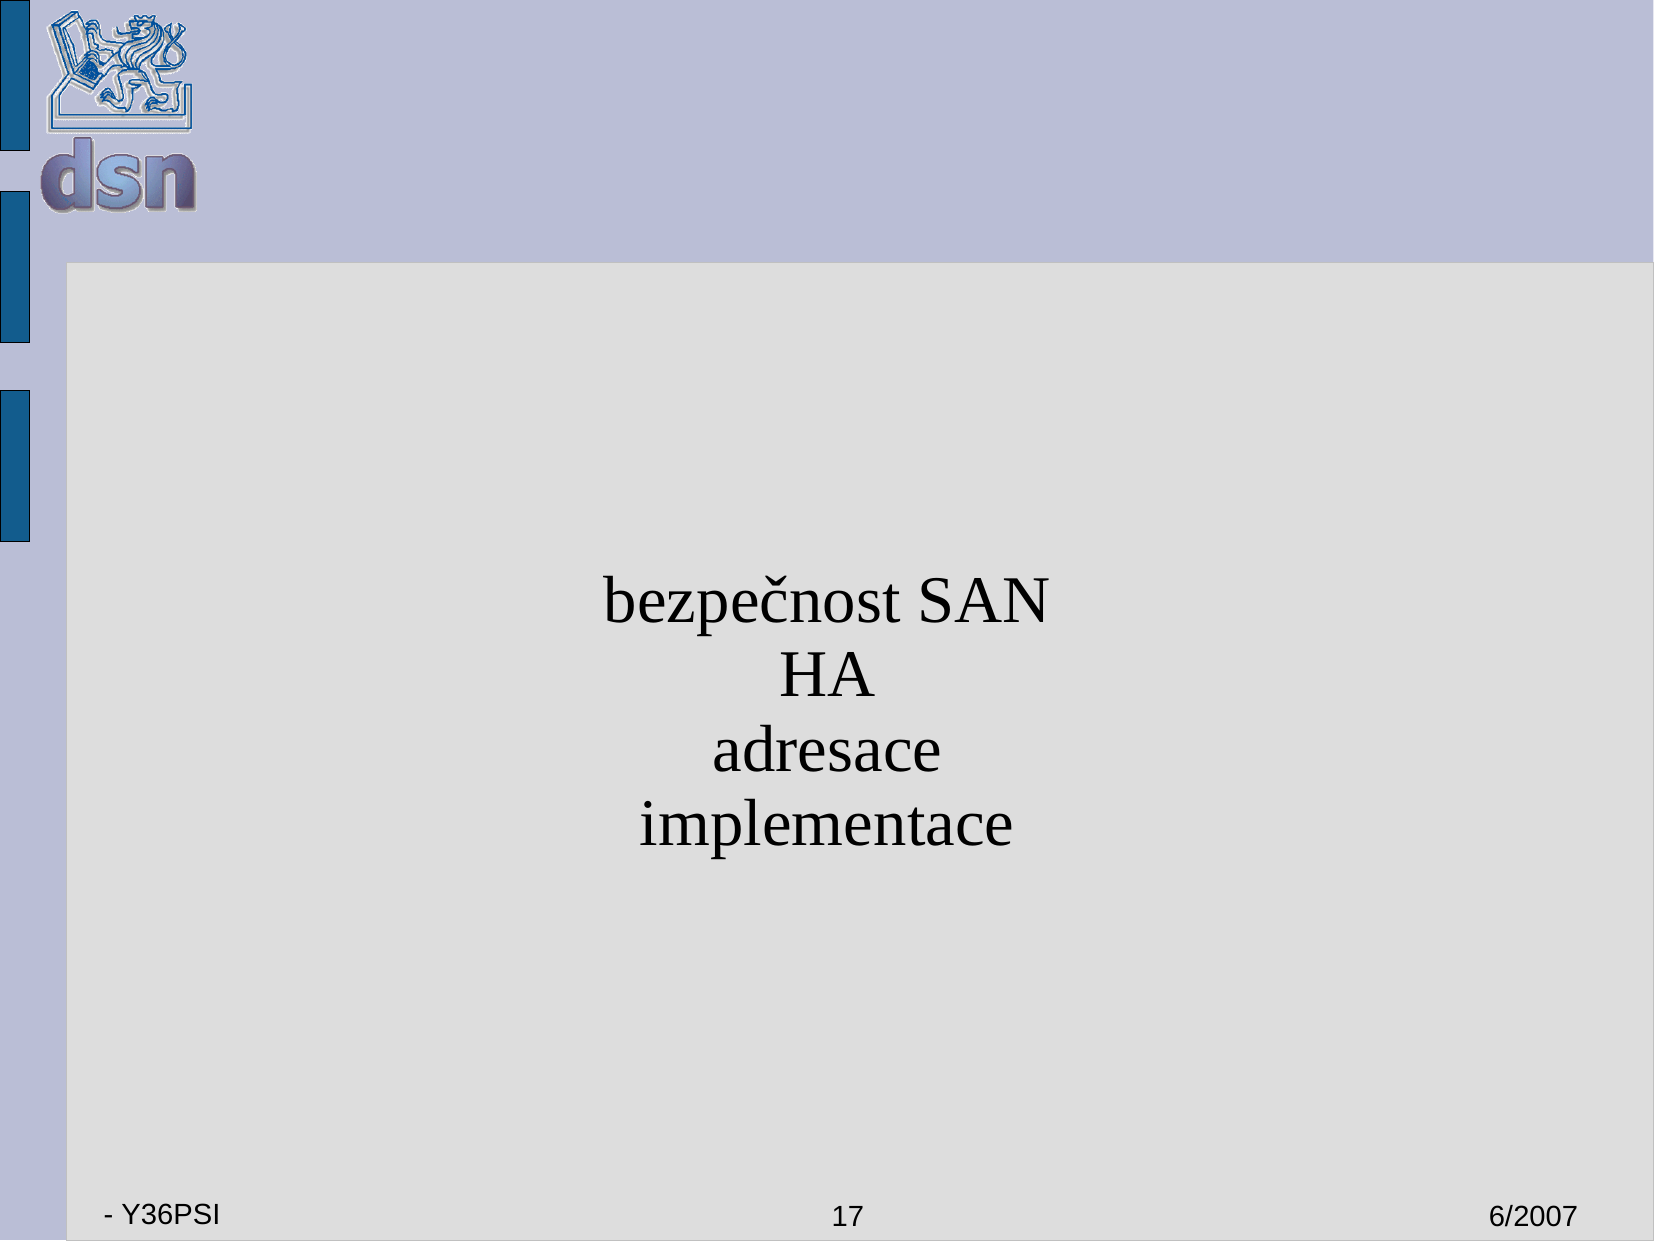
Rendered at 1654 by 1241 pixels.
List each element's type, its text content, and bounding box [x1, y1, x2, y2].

subtitle bezpečnost SAN HA adresace implementace [121, 305, 1534, 1118]
picture [10, 10, 223, 230]
